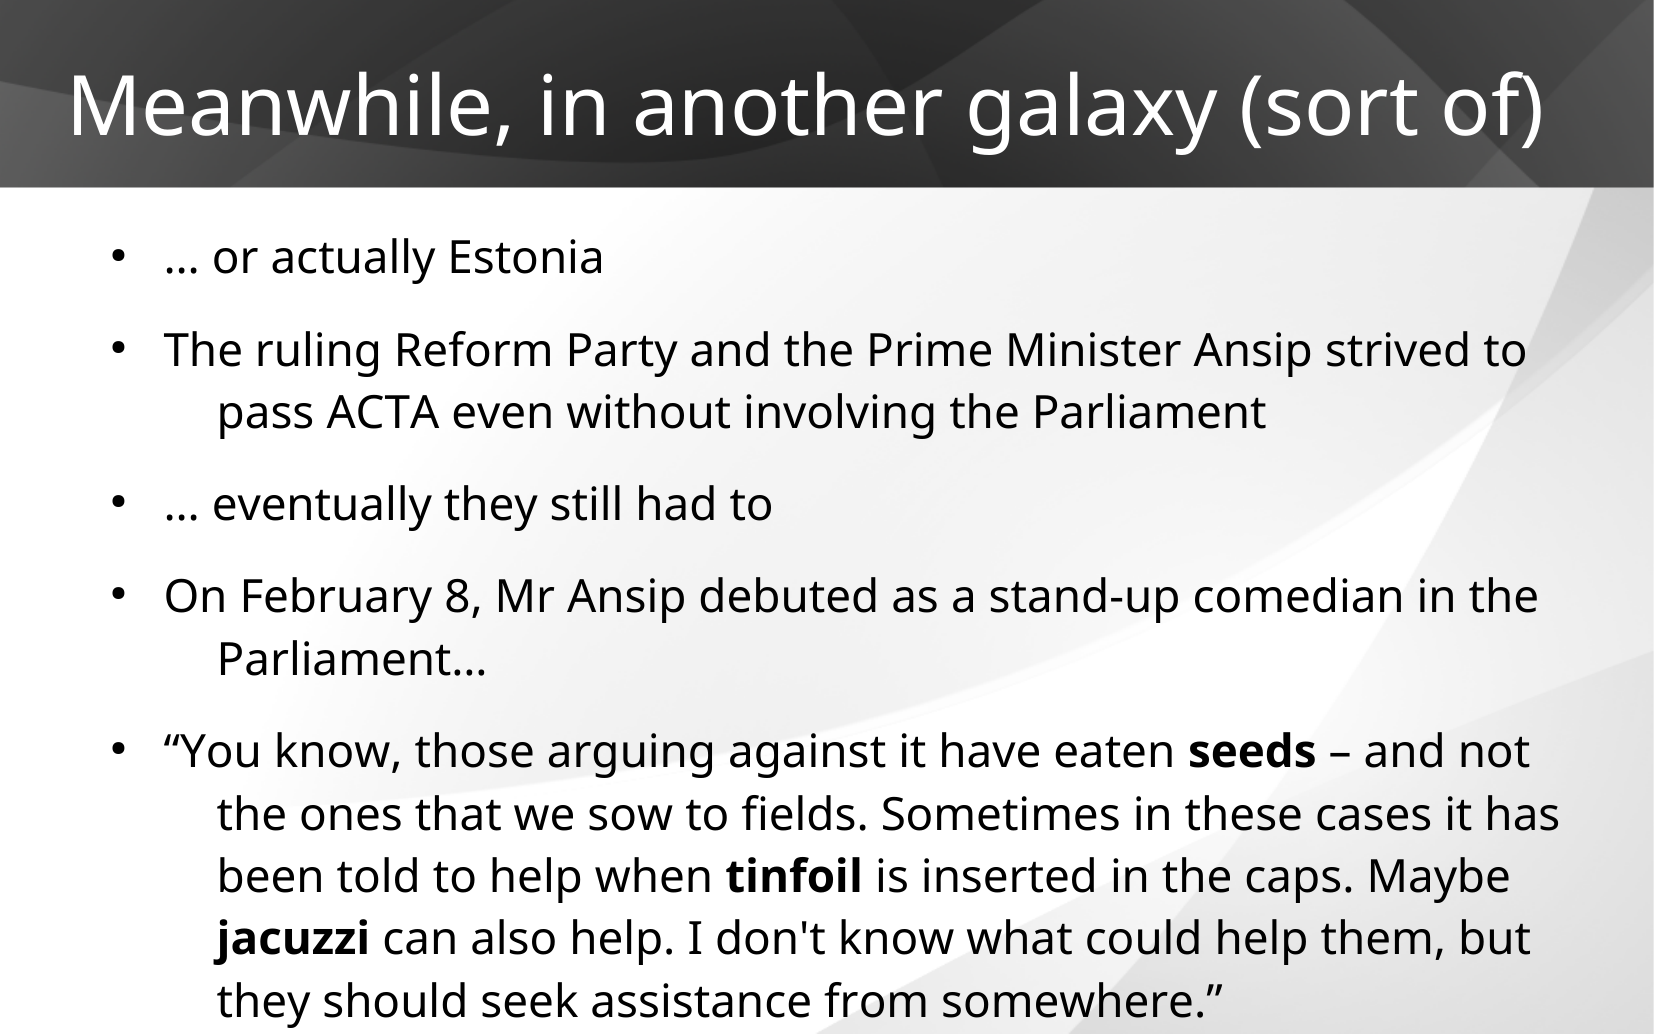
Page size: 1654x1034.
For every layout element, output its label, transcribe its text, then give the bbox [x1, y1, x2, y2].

list … or actually Estonia The ruling Reform Party and the Prime Minister Ansip strived to pass ACTA even without involving the Parliament … eventually they still had to On February 8, Mr Ansip debuted as a stand-up comedian in the Parliament… “You know, those arguing against it have eaten seeds – and not the ones that we sow to fields. Sometimes in these cases it has been told to help when tinfoil is inserted in the caps. Maybe jacuzzi can also help. I don't know what could help them, but they should seek assistance from somewhere.” [75, 225, 1613, 1013]
picture [0, 0, 1654, 1034]
title Meanwhile, in another galaxy (sort of) [0, 0, 1613, 208]
